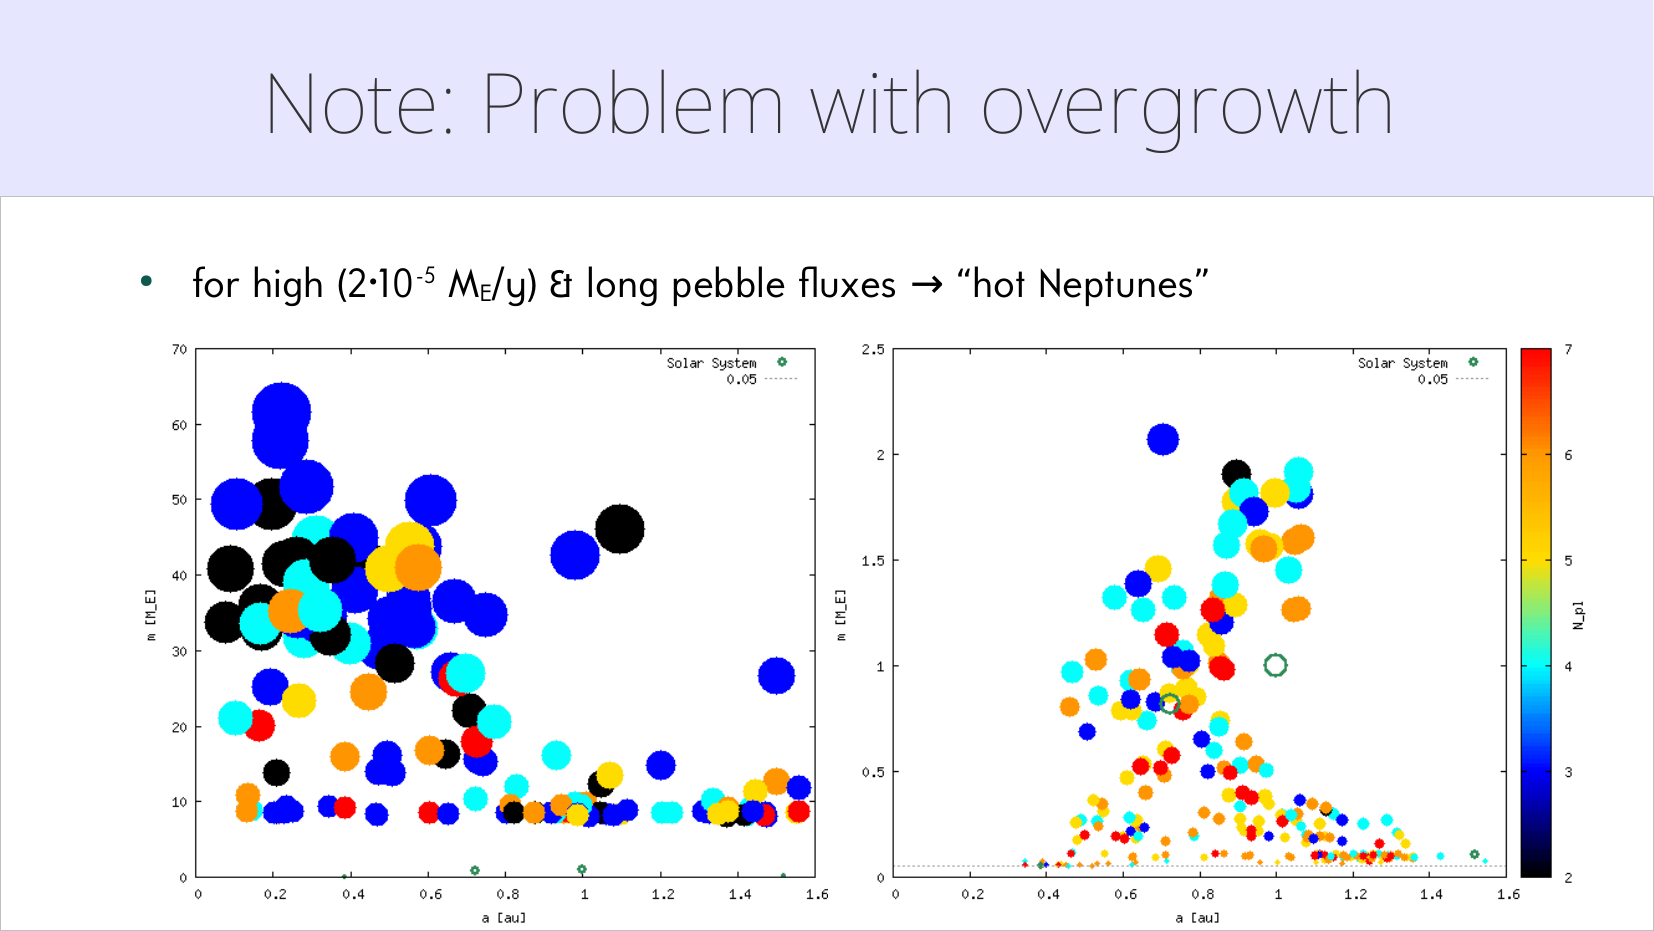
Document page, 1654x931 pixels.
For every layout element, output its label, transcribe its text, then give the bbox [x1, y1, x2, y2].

picture [138, 332, 1624, 929]
title Note: Problem with overgrowth [124, 23, 1537, 179]
list for high (2∙10-5 ME/y) & long pebble fluxes → “hot Neptunes” [121, 258, 1534, 316]
